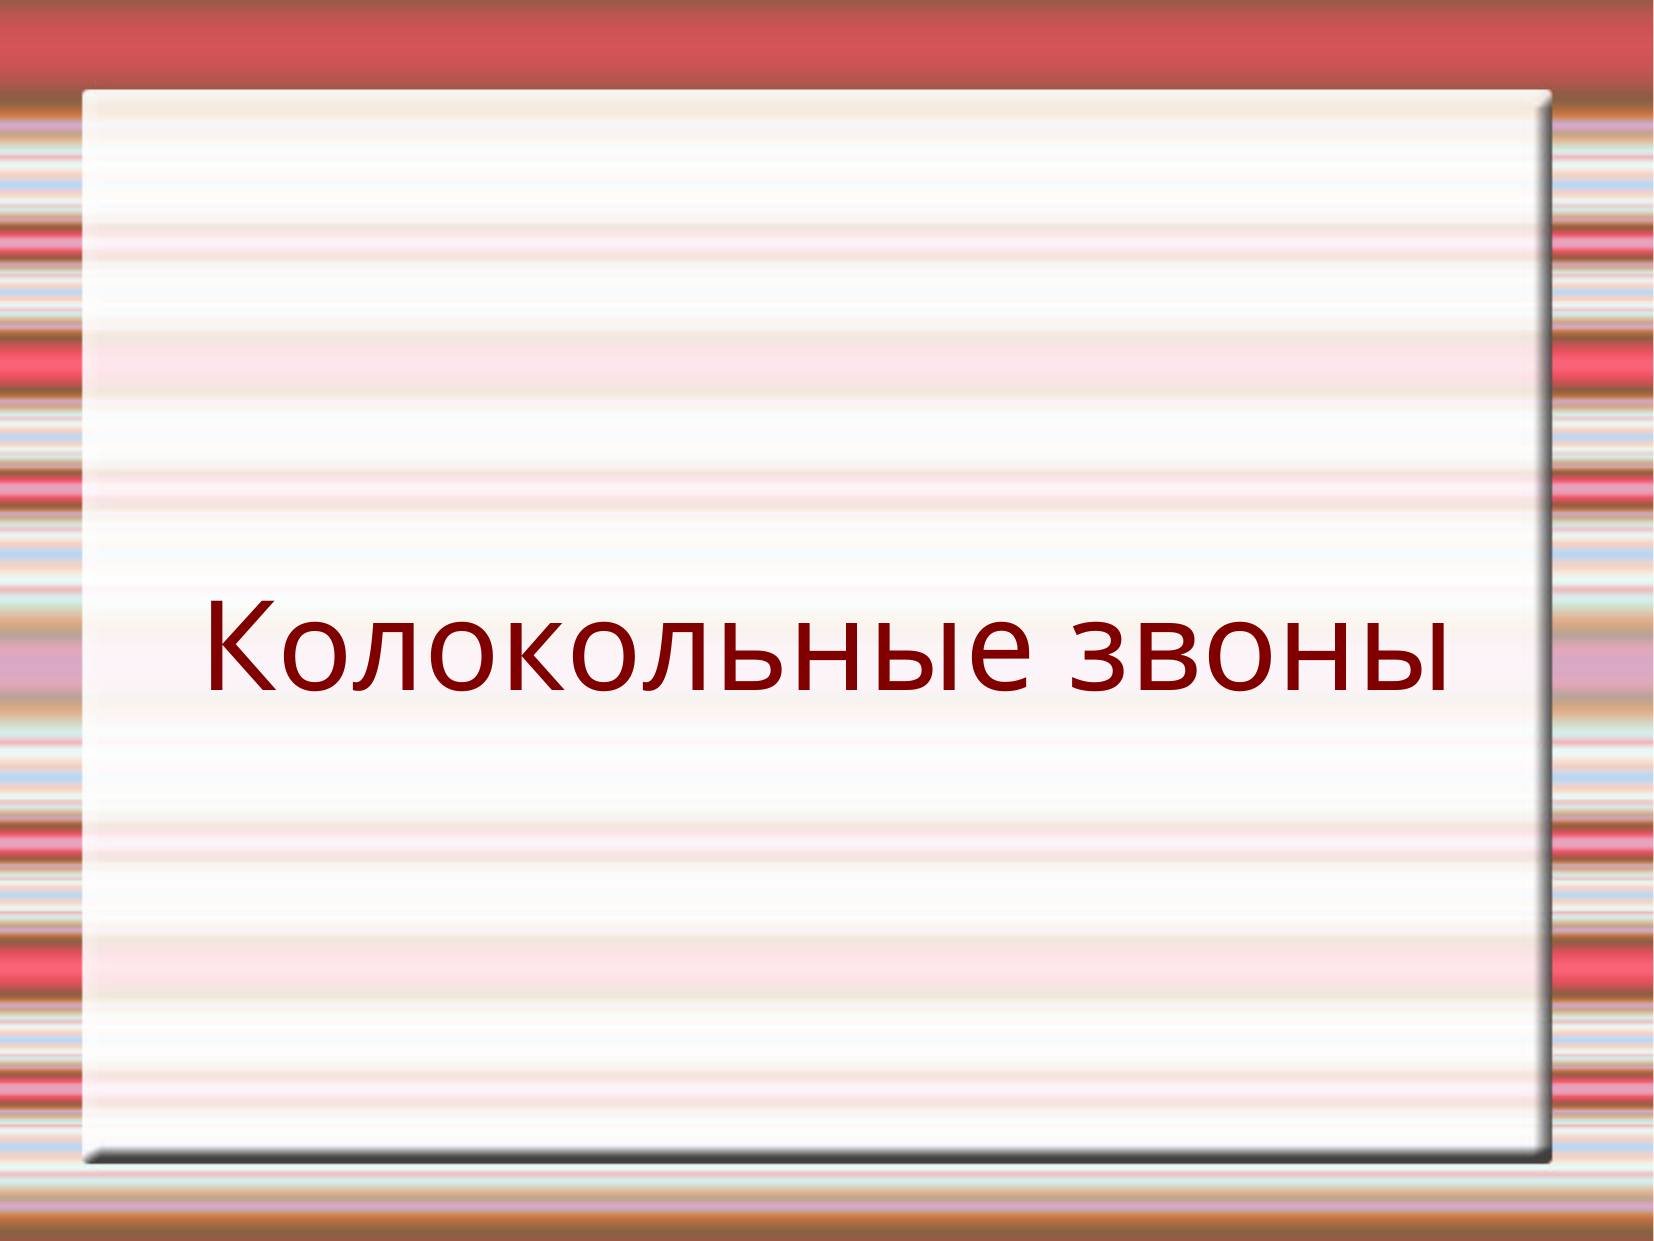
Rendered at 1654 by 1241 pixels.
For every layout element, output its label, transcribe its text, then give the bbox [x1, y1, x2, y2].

subtitle Колокольные звоны [121, 114, 1534, 1170]
picture [0, 0, 1654, 1241]
